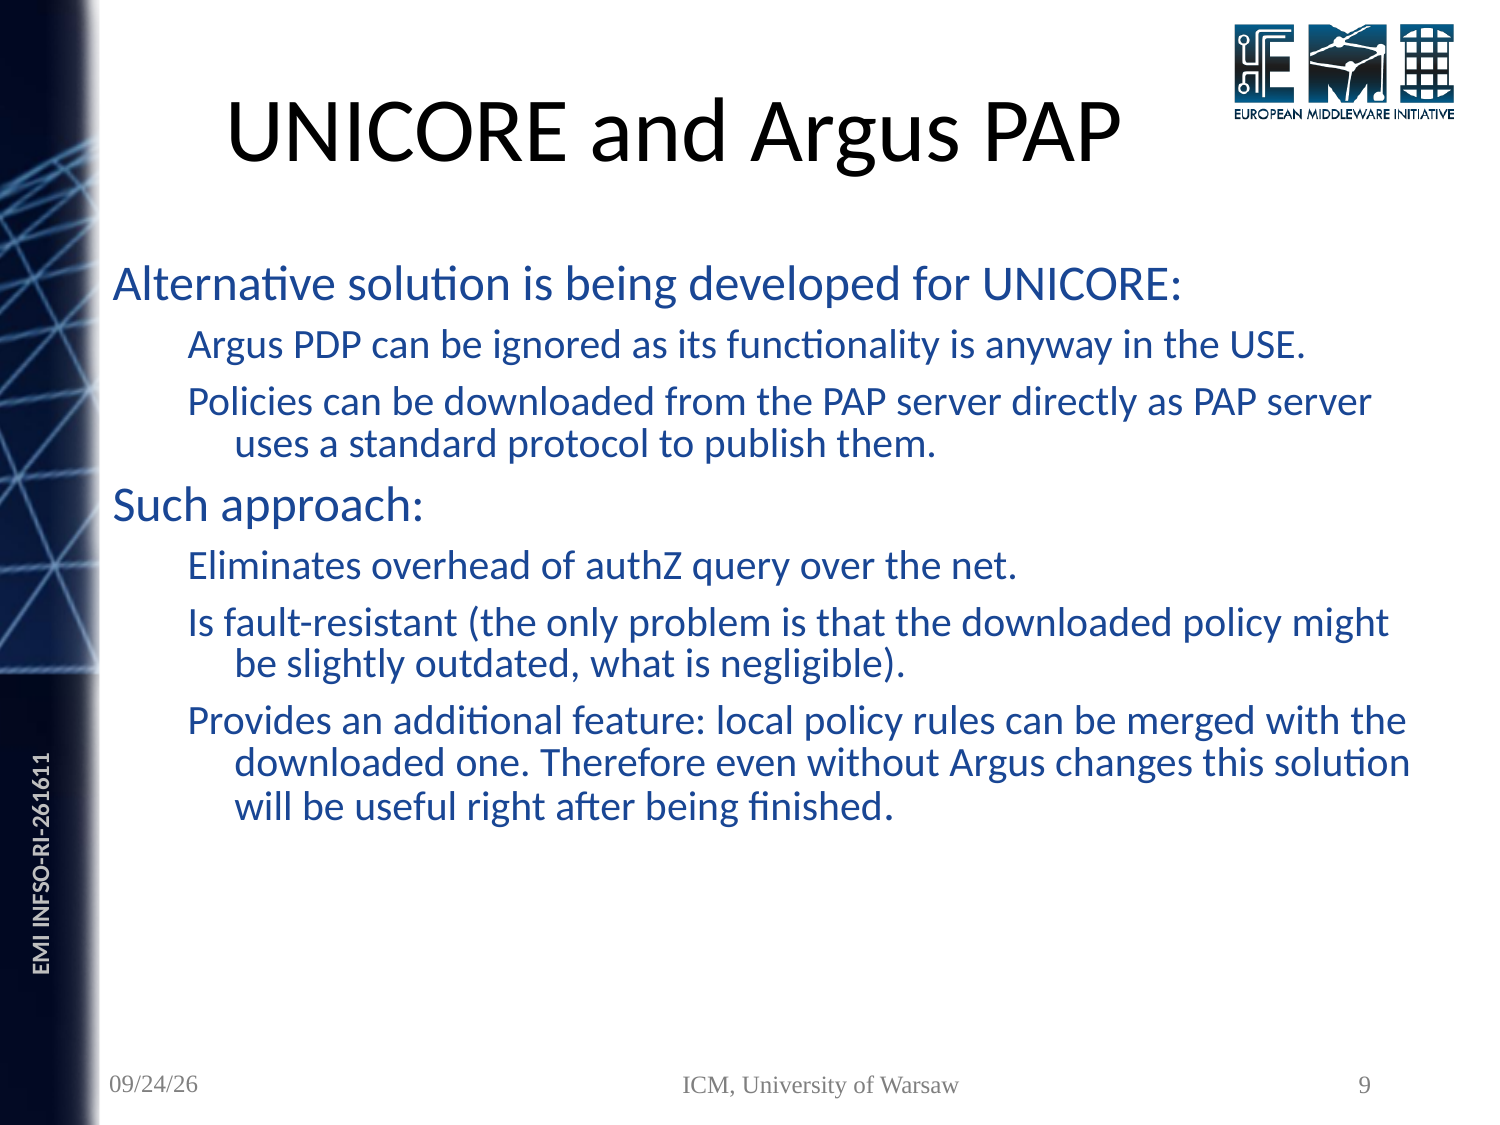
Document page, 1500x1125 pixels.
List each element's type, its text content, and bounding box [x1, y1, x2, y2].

picture [0, 0, 111, 1125]
picture [1185, 8, 1500, 140]
title UNICORE and Argus PAP [112, 44, 1238, 233]
list Alternative solution is being developed for UNICORE: Argus PDP can be ignored as its functionality is anyway in the USE. Policies can be downloaded from the PAP server directly as PAP server uses a standard protocol to publish them. Such approach: Eliminates overhead of authZ query over the net. Is fault-resistant (the only problem is that the downloaded policy might be slightly outdated, what is negligible). Provides an additional feature: local policy rules can be merged with the downloaded one. Therefore even without Argus changes this solution will be useful right after being finished. [112, 263, 1425, 1006]
